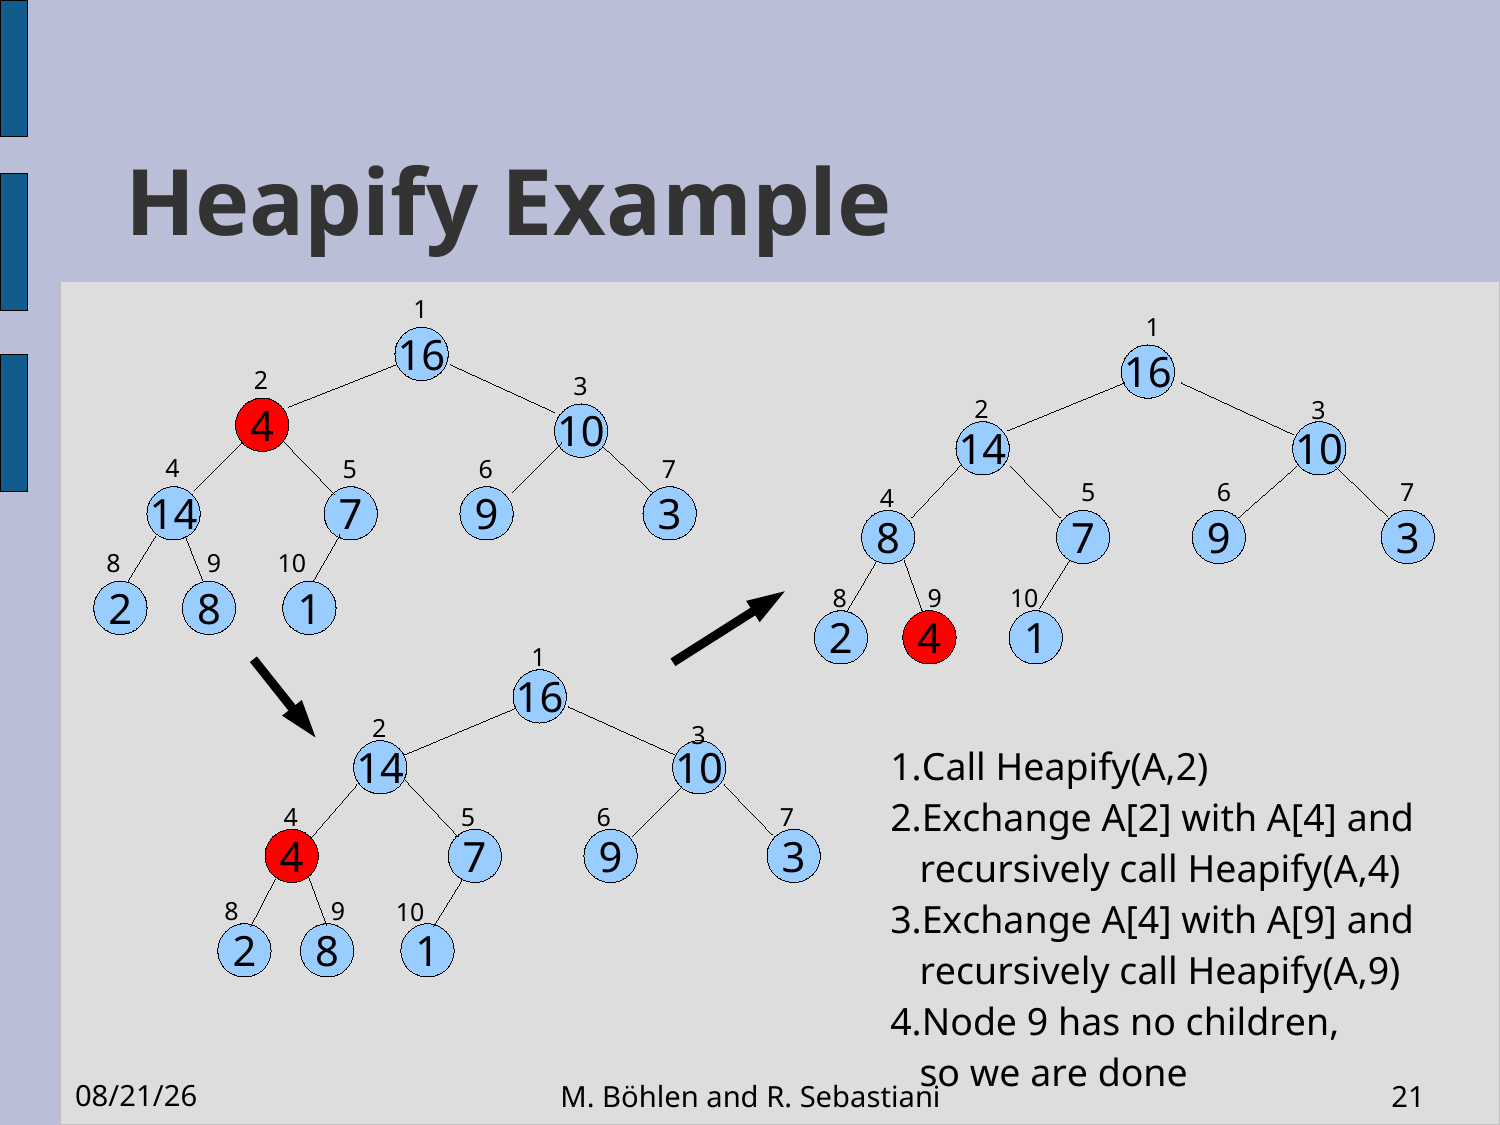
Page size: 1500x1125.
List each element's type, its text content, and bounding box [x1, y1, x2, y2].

text_box 10 [554, 407, 608, 458]
text_box 8 [861, 519, 915, 564]
text_box 2 [217, 925, 272, 977]
text_box 10 [381, 886, 439, 933]
text_box 10 [995, 573, 1053, 619]
text_box 4 [150, 443, 195, 489]
text_box 9 [459, 490, 514, 540]
text_box 4 [265, 838, 319, 883]
text_box 10 [672, 752, 726, 794]
text_box 1 [516, 632, 561, 678]
text_box 6 [463, 443, 508, 490]
text_box 3 [676, 709, 721, 756]
text_box 10 [1292, 431, 1346, 475]
text_box 7 [765, 792, 809, 838]
text_box 10 [262, 538, 321, 584]
text_box 16 [1121, 348, 1175, 399]
text_box 3 [558, 361, 603, 407]
text_box 1 [282, 583, 337, 635]
text_box 8 [209, 886, 254, 932]
text_box 6 [1202, 467, 1246, 513]
text_box 5 [1066, 467, 1110, 513]
text_box 16 [513, 678, 567, 724]
text_box 9 [912, 573, 957, 619]
text_box 1 [1009, 617, 1063, 664]
text_box 2 [814, 619, 868, 664]
text_box 2 [93, 584, 148, 635]
text_box 4 [268, 792, 313, 838]
text_box 14 [955, 430, 1010, 475]
text_box 3 [767, 834, 821, 883]
text_box 4 [865, 473, 909, 519]
text_box 9 [1192, 513, 1246, 564]
text_box 16 [394, 330, 449, 381]
text_box 10 [705, 756, 717, 780]
text_box 14 [146, 489, 201, 540]
text_box 7 [324, 490, 378, 540]
text_box 8 [91, 538, 136, 584]
text_box 9 [316, 886, 360, 932]
text_box 8 [182, 584, 236, 635]
text_box 1 [398, 284, 443, 330]
text_box 2 [357, 703, 401, 749]
text_box 7 [1056, 513, 1110, 564]
text_box 4 [902, 617, 957, 664]
text_box 14 [353, 749, 407, 794]
text_box 5 [446, 792, 490, 838]
title Heapify Example [110, 67, 1392, 271]
text_box 7 [1385, 467, 1429, 513]
text_box 1 [400, 926, 455, 977]
text_box 7 [647, 444, 691, 490]
text_box 9 [583, 834, 638, 883]
text_box 3 [642, 490, 697, 540]
text_box 6 [581, 792, 626, 838]
text_box 9 [192, 538, 236, 584]
text_box 7 [448, 834, 502, 883]
text_box 2 [959, 384, 1004, 430]
text_box Call Heapify(A,2) Exchange A[2] with A[4] and recursively call Heapify(A,4) Exchange A[4] with A[9] and recursively call Heapify(A,9) Node 9 has no children, so we are done [875, 732, 1423, 1065]
text_box 8 [817, 573, 862, 619]
text_box 3 [1381, 513, 1435, 564]
text_box 1 [1130, 301, 1175, 348]
text_box 2 [239, 355, 283, 401]
text_box 8 [300, 926, 354, 977]
text_box 5 [327, 443, 372, 490]
text_box 3 [1296, 385, 1341, 431]
text_box 4 [235, 401, 289, 452]
